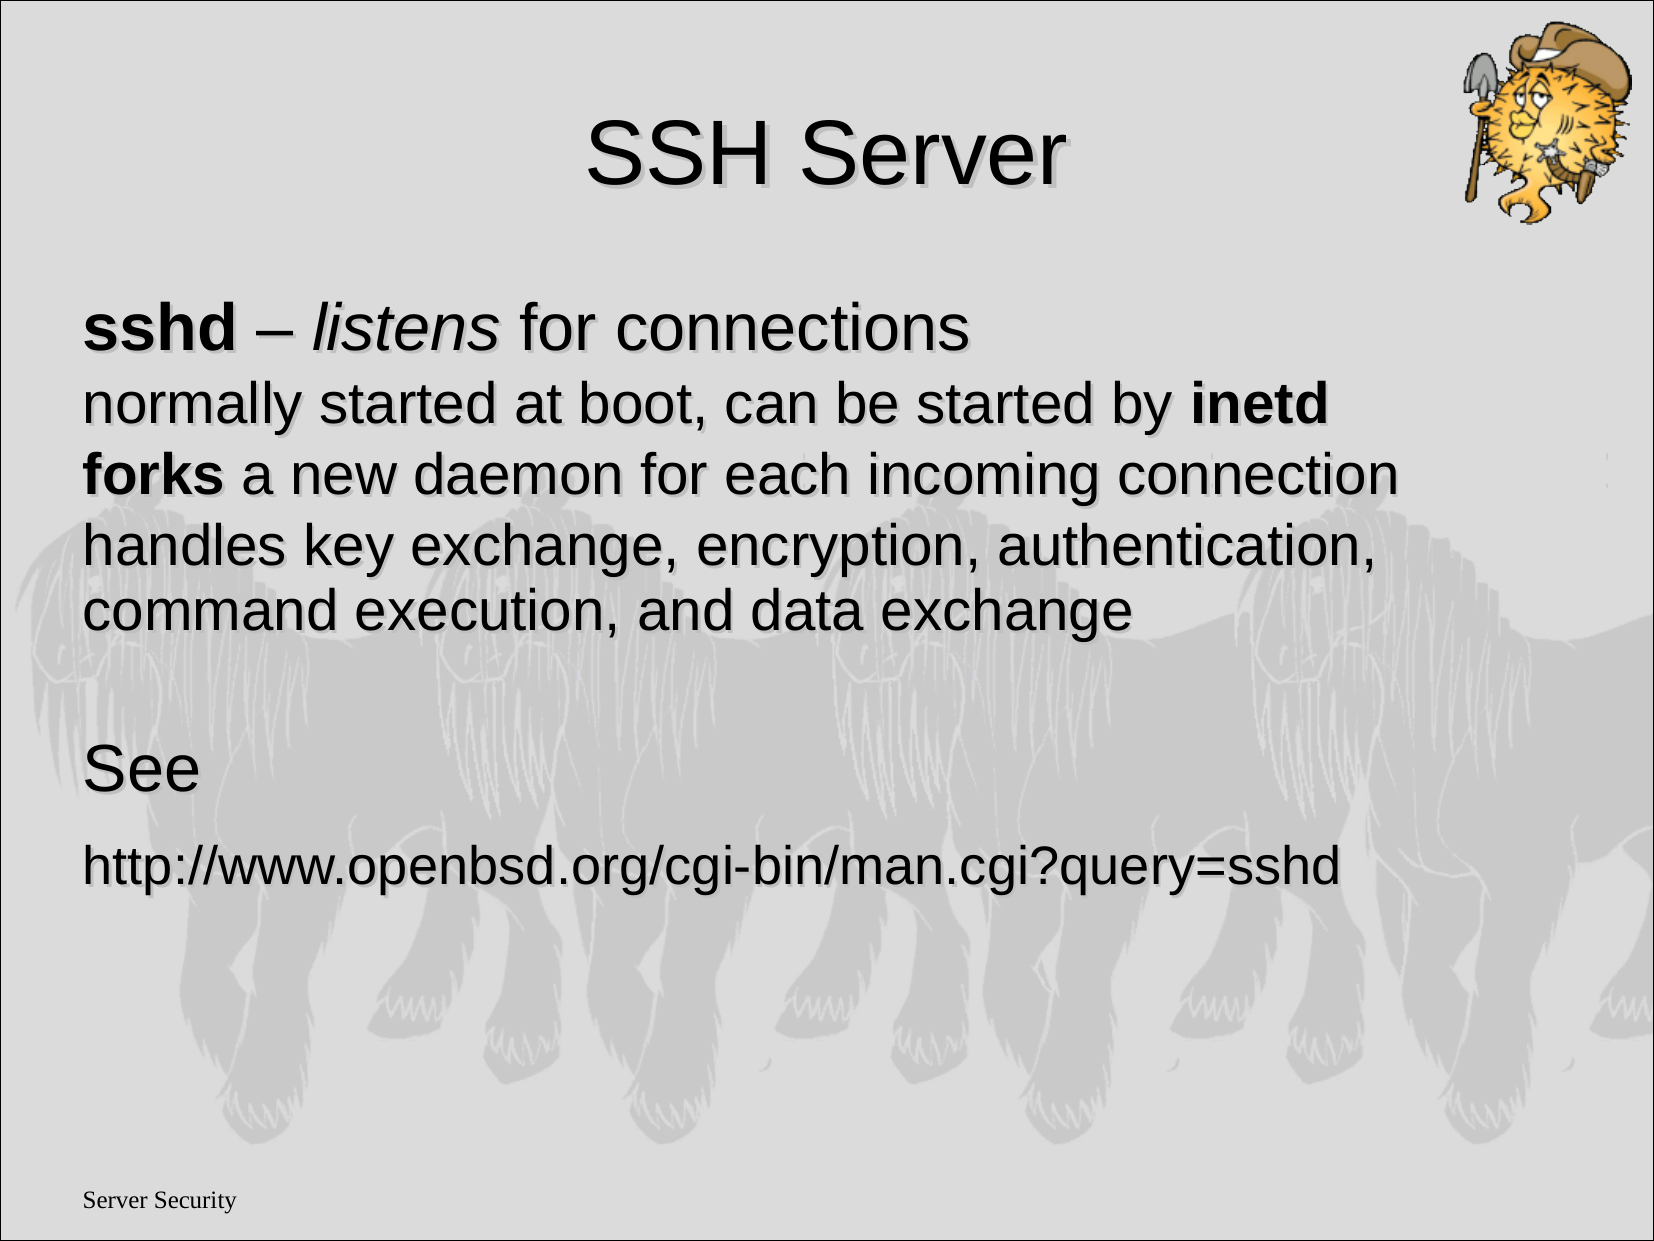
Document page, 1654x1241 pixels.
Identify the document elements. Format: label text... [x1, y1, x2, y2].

title SSH Server [82, 49, 1571, 257]
picture [1462, 20, 1632, 225]
list sshd – listens for connections normally started at boot, can be started by inetd forks a new daemon for each incoming connection handles key exchange, encryption, authentication, command execution, and data exchange See http://www.openbsd.org/cgi-bin/man.cgi?query=sshd [82, 290, 1571, 1094]
